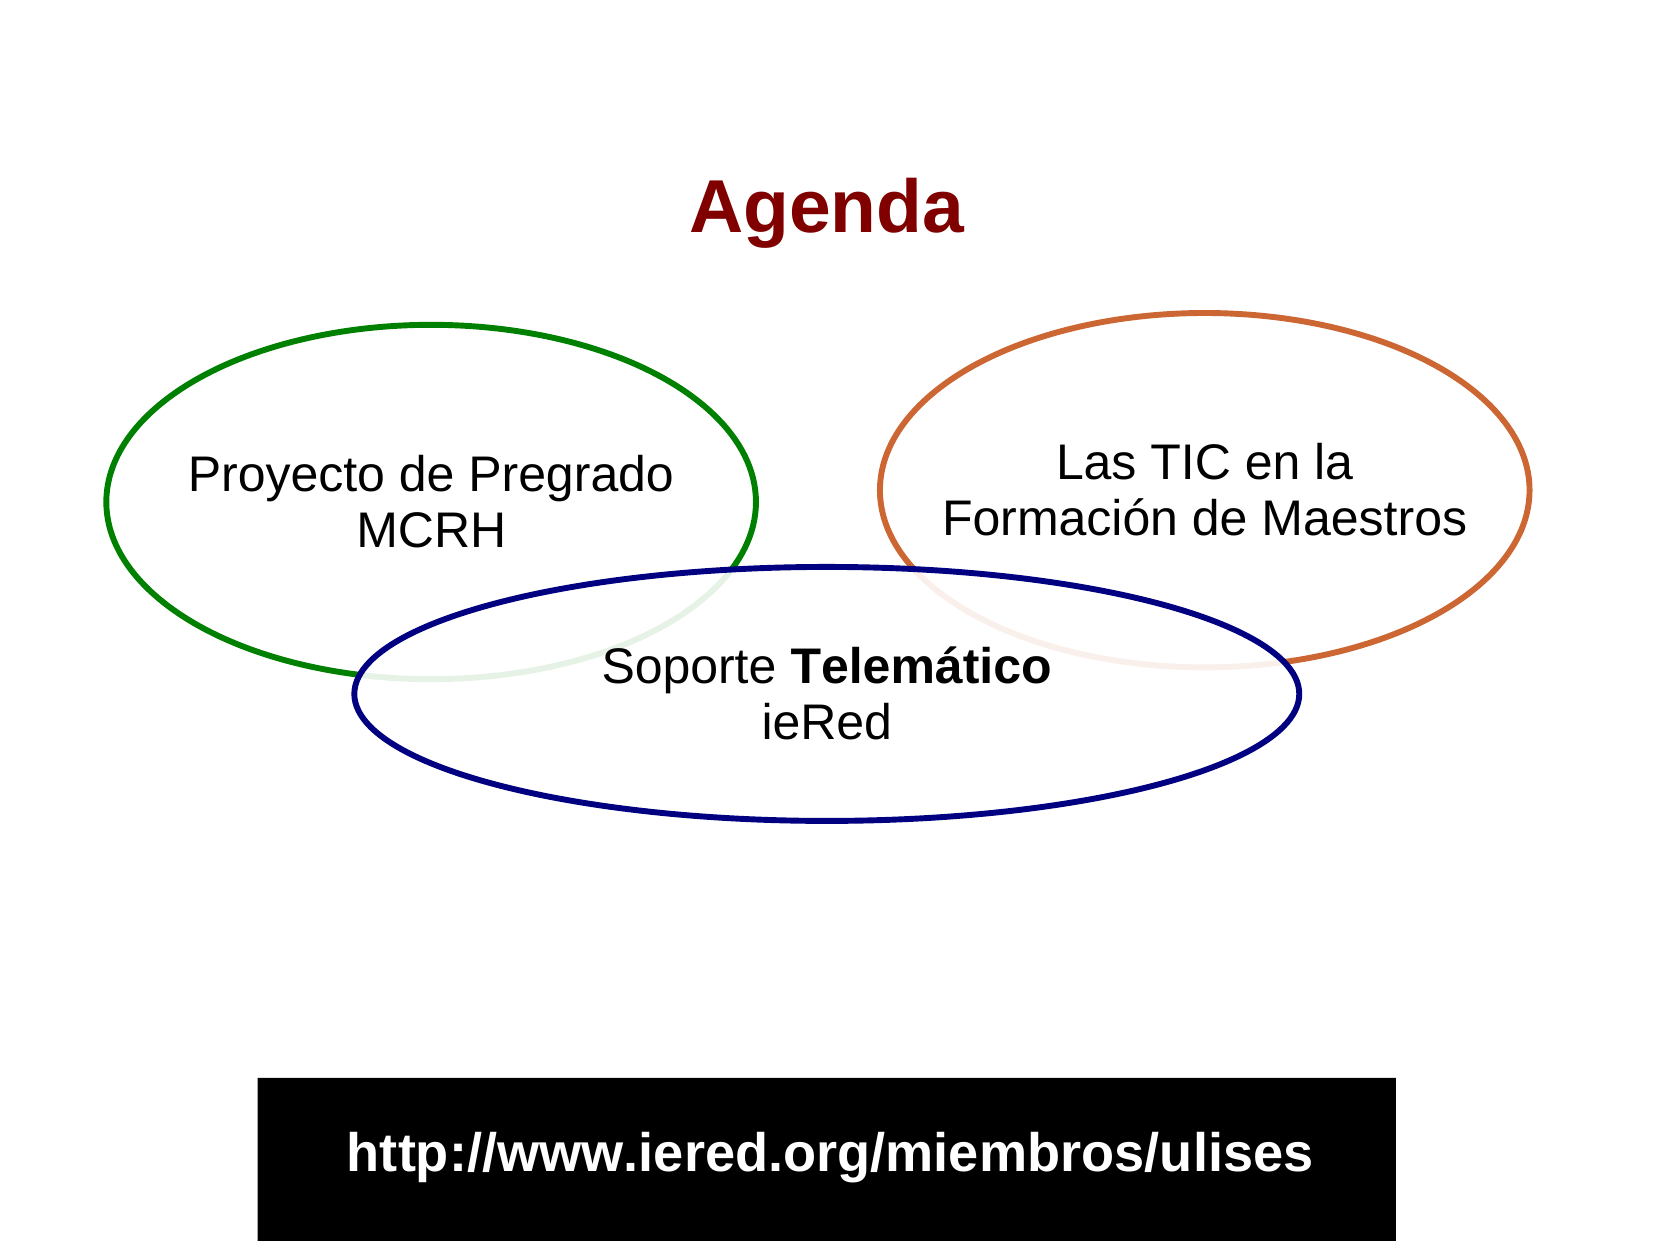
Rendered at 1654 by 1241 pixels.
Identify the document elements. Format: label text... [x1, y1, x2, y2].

title Agenda [88, 147, 1565, 266]
text_box Proyecto de Pregrado MCRH [106, 324, 756, 675]
text_box Soporte Telemático ieRed [354, 566, 1300, 821]
text_box http://www.iered.org/miembros/ulises [257, 1077, 1396, 1241]
text_box Las TIC en la Formación de Maestros [879, 312, 1530, 662]
